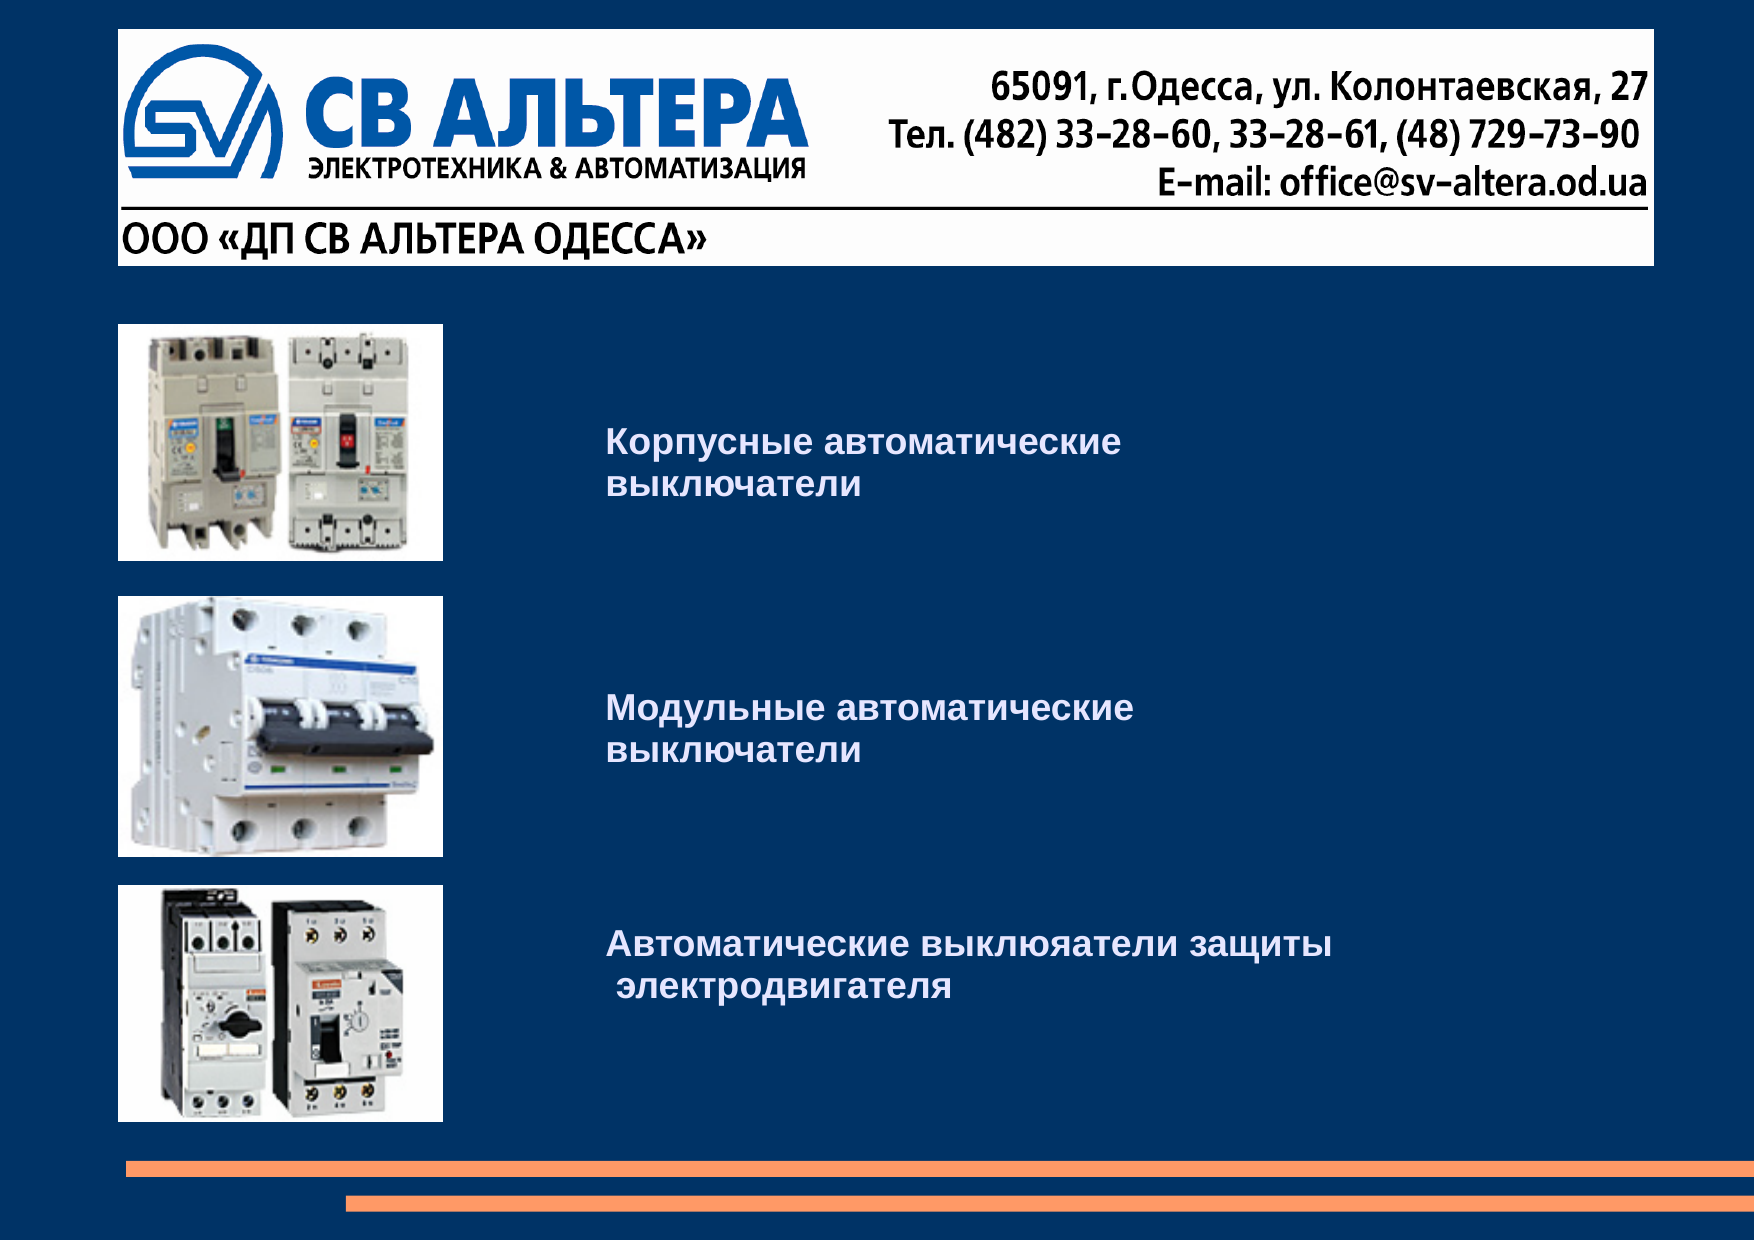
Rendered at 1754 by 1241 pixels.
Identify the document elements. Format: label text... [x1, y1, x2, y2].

picture [118, 596, 443, 857]
text_box Модульные автоматические выключатели [590, 679, 1354, 781]
text_box Автоматические выклюяатели защиты электродвигателя [590, 915, 1701, 1017]
text_box Корпусные автоматические выключатели [590, 413, 1341, 515]
picture [118, 324, 443, 562]
picture [118, 29, 1654, 266]
picture [118, 885, 443, 1123]
